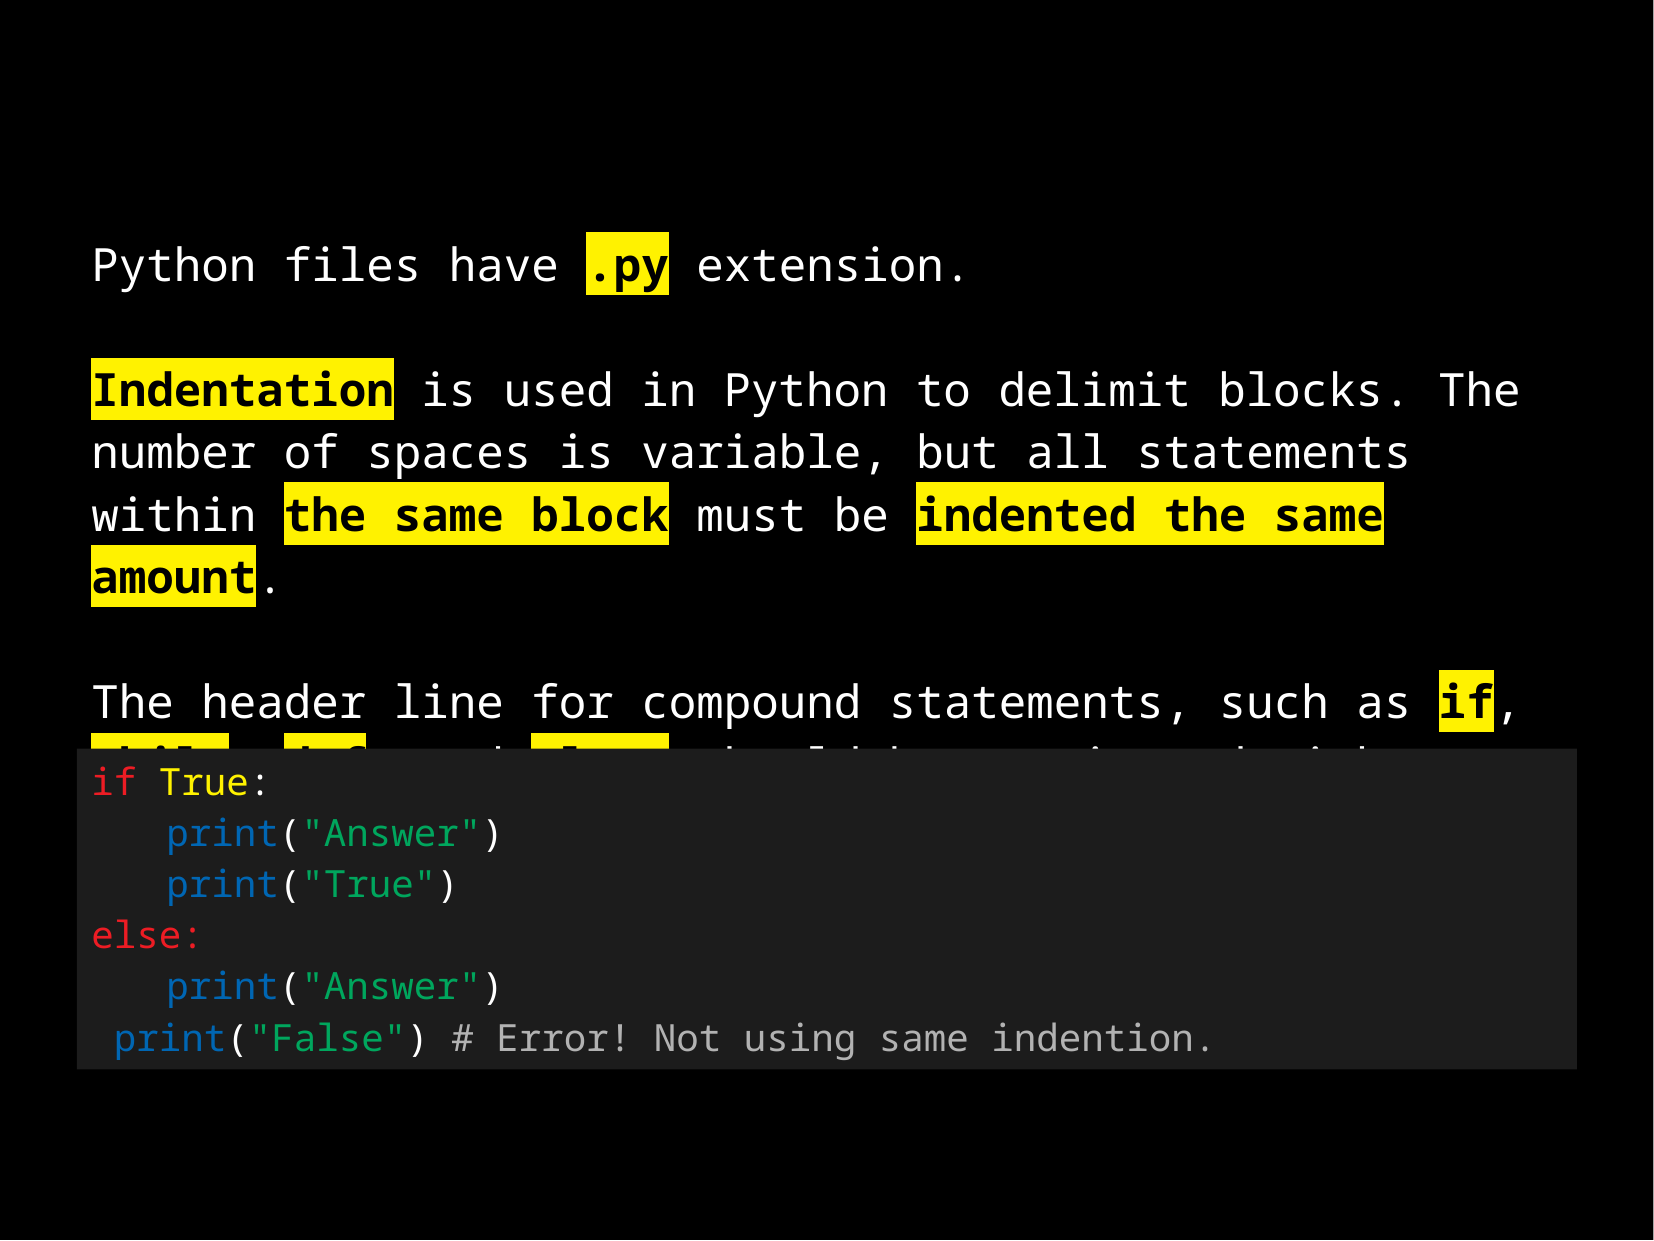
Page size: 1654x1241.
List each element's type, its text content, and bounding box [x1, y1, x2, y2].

text_box if True: print("Answer") print("True") else: print("Answer") print("False") # Error! Not using same indention. [76, 748, 1577, 1004]
text_box Python files have .py extension. Indentation is used in Python to delimit blocks. The number of spaces is variable, but all statements within the same block must be indented the same amount. The header line for compound statements, such as if, while, def, and class should be terminated with a colon ( : ). The semicolon ( ; ) is optional at the end of statement, but it is preferred to not using it. [76, 224, 1577, 748]
